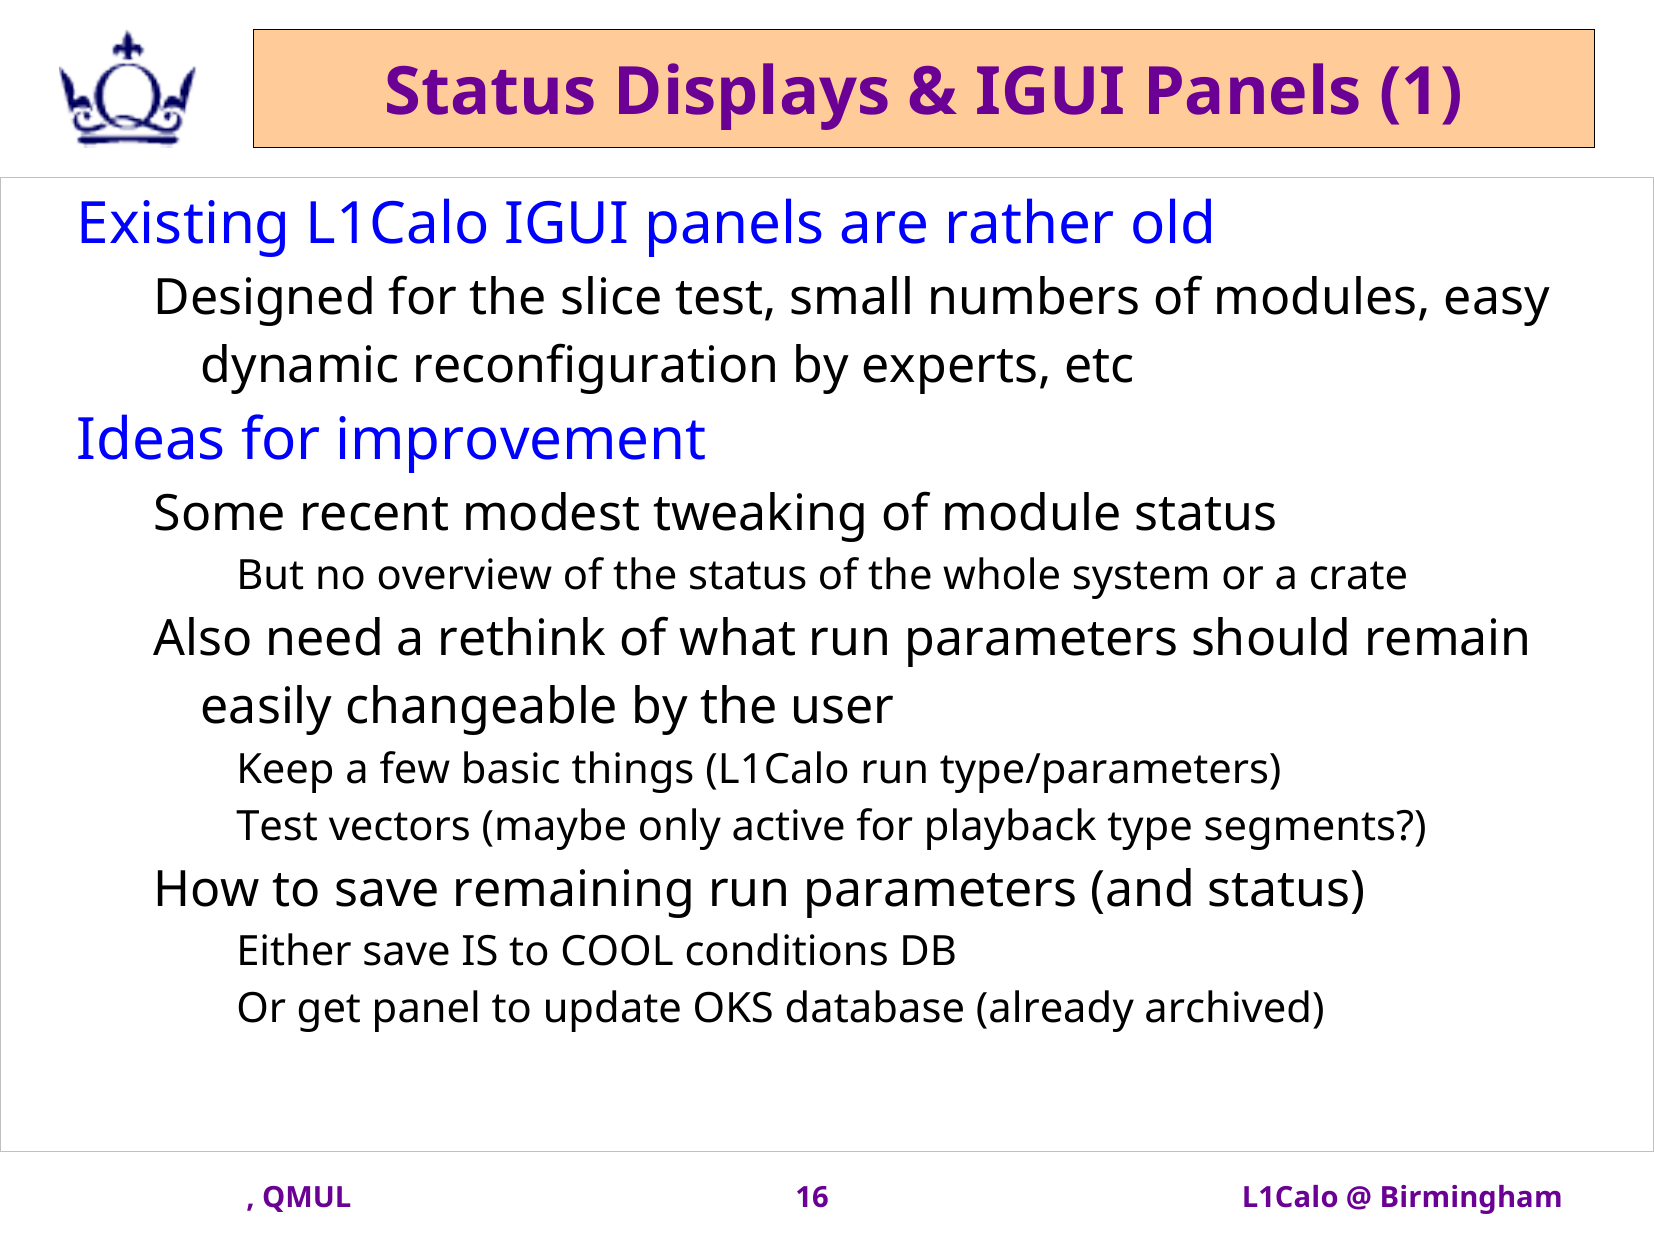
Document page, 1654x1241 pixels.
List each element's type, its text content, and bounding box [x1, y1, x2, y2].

title Status Displays & IGUI Panels (1) [253, 29, 1595, 148]
picture [59, 29, 200, 148]
list Existing L1Calo IGUI panels are rather old Designed for the slice test, small numbers of modules, easy dynamic reconfiguration by experts, etc Ideas for improvement Some recent modest tweaking of module status But no overview of the status of the whole system or a crate Also need a rethink of what run parameters should remain easily changeable by the user Keep a few basic things (L1Calo run type/parameters) Test vectors (maybe only active for playback type segments?) How to save remaining run parameters (and status) Either save IS to COOL conditions DB Or get panel to update OKS database (already archived) [59, 181, 1603, 1102]
